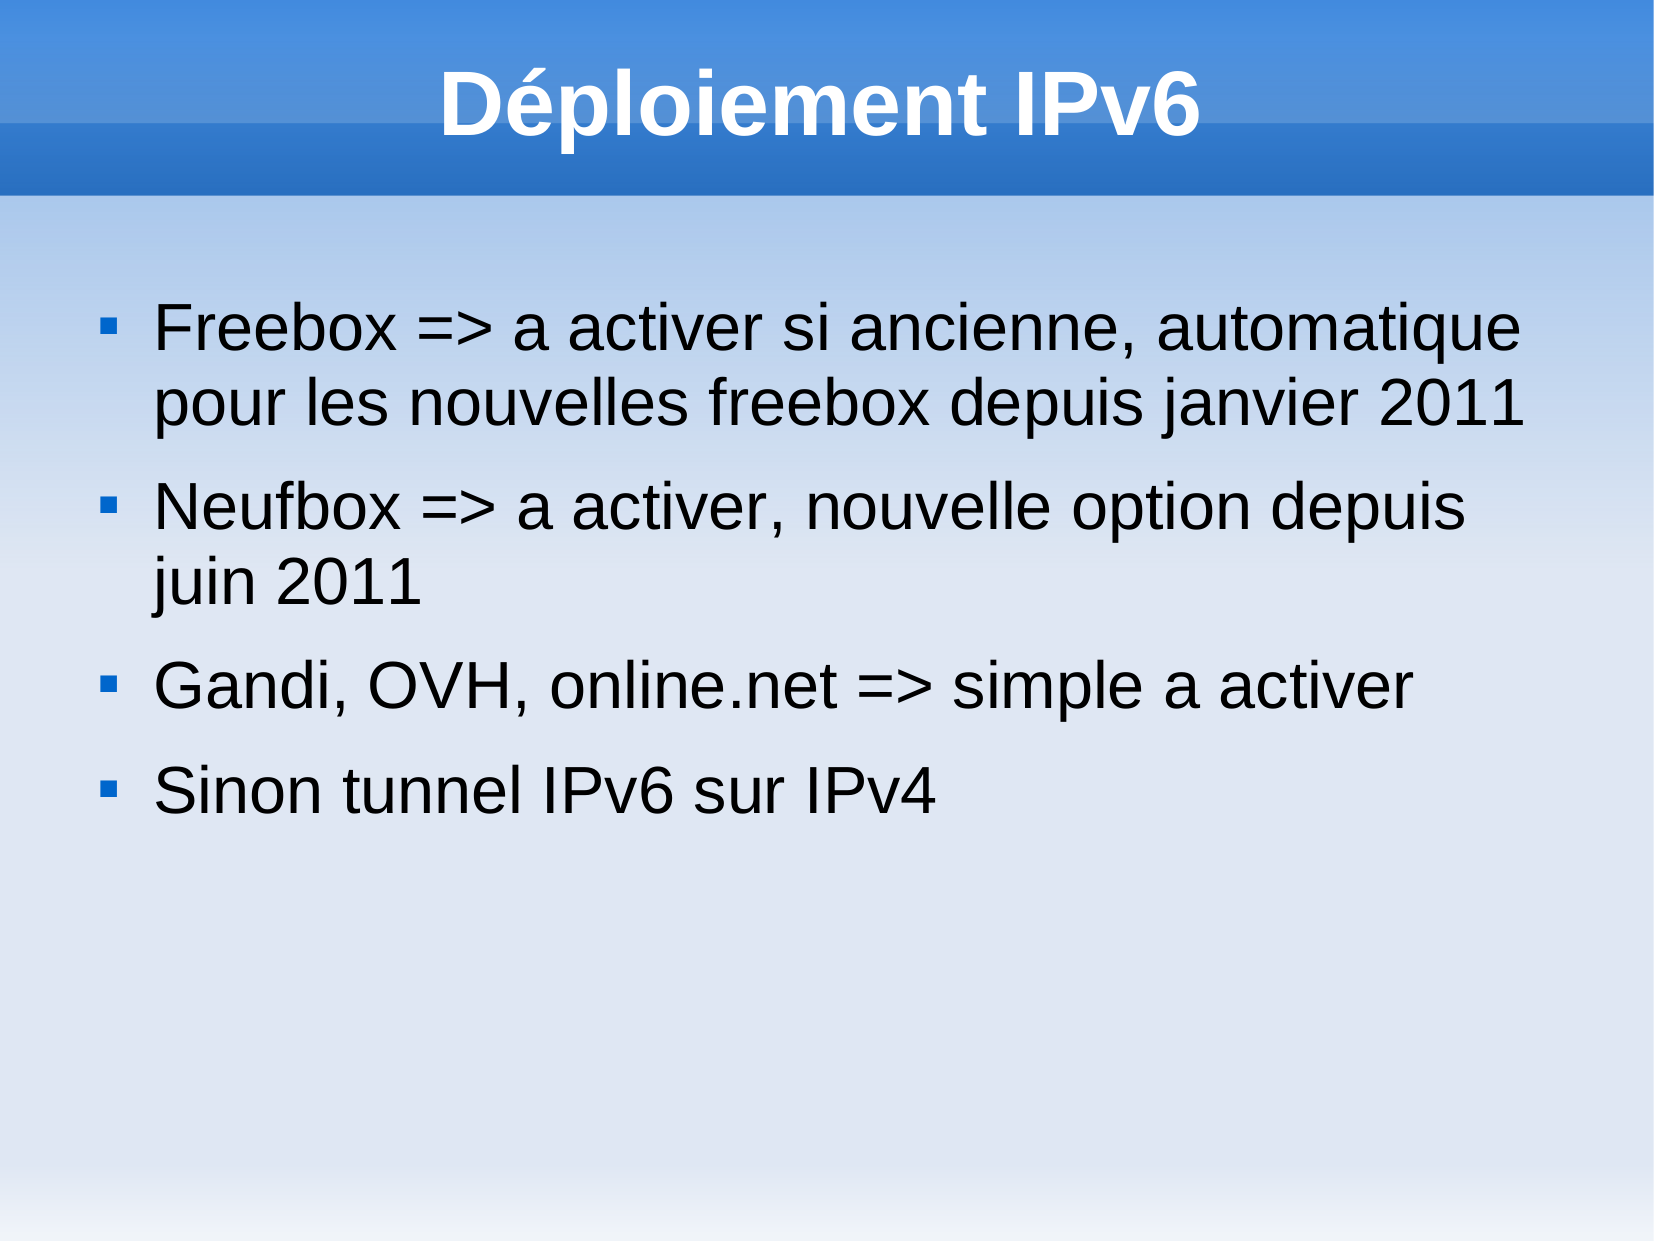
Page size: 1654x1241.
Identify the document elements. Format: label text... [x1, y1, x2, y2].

picture [0, 0, 1654, 1241]
title Déploiement IPv6 [76, 7, 1565, 200]
list Freebox => a activer si ancienne, automatique pour les nouvelles freebox depuis janvier 2011 Neufbox => a activer, nouvelle option depuis juin 2011 Gandi, OVH, online.net => simple a activer Sinon tunnel IPv6 sur IPv4 [82, 290, 1571, 1094]
